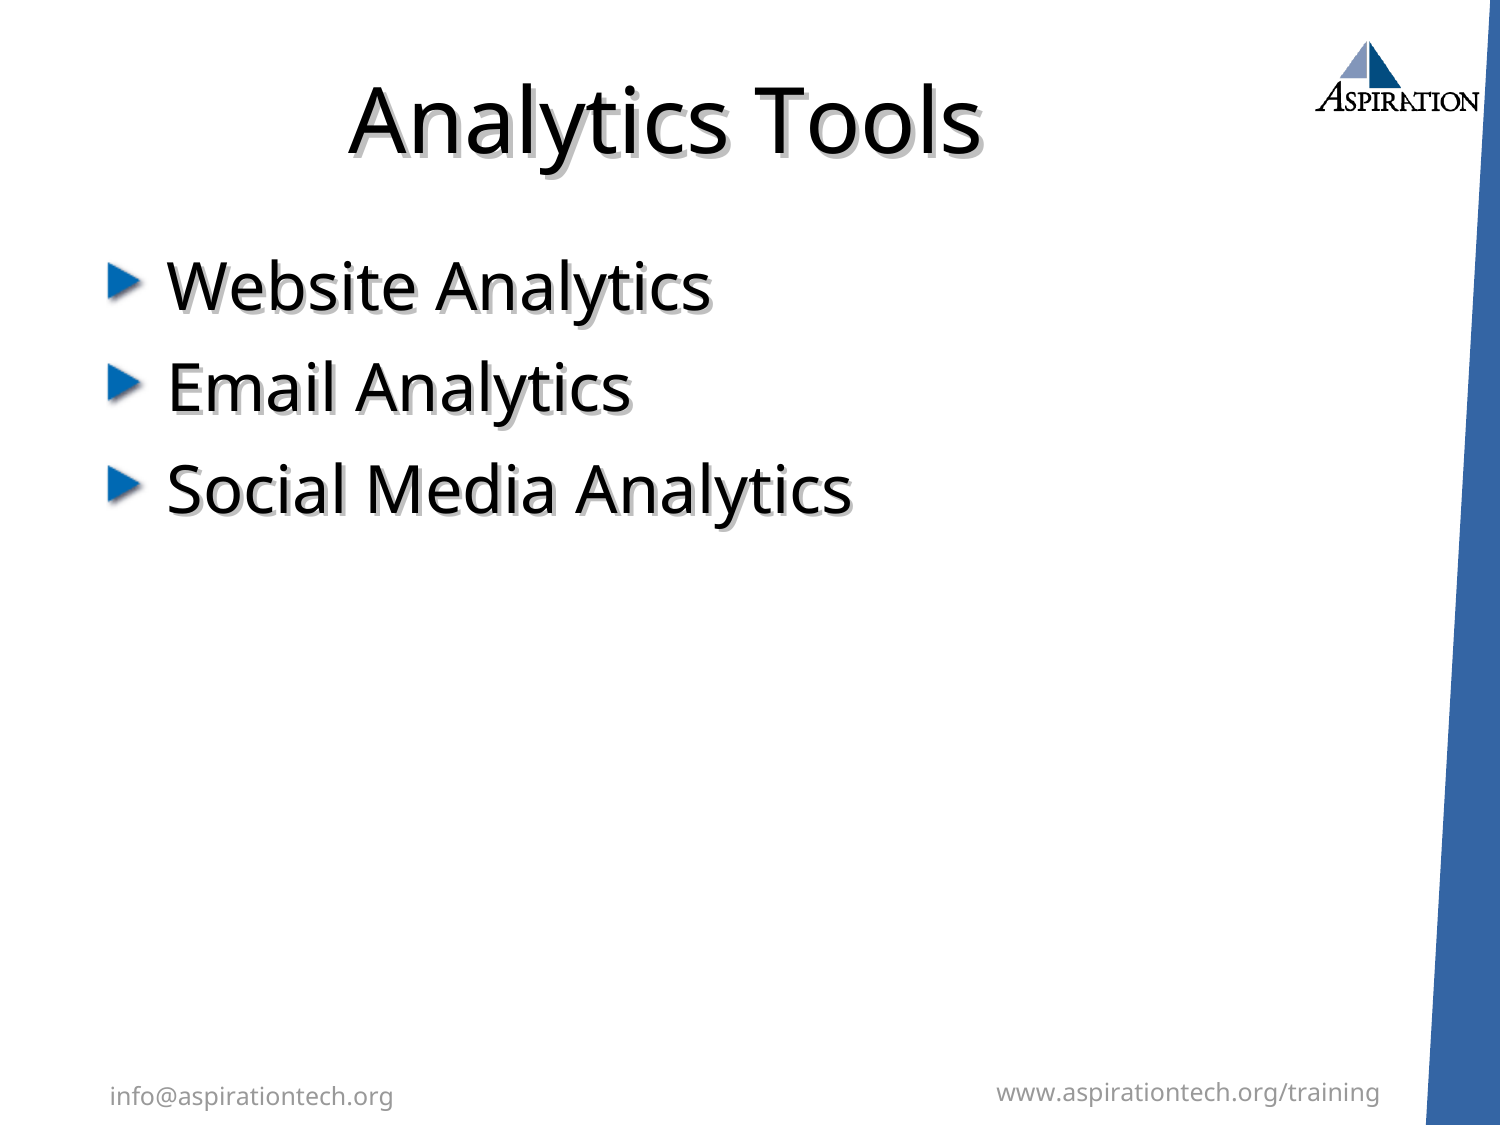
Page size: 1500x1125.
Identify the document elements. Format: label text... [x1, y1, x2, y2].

picture [1315, 41, 1480, 120]
list Website Analytics Email Analytics Social Media Analytics [49, 238, 1447, 892]
title Analytics Tools [49, 19, 1284, 206]
